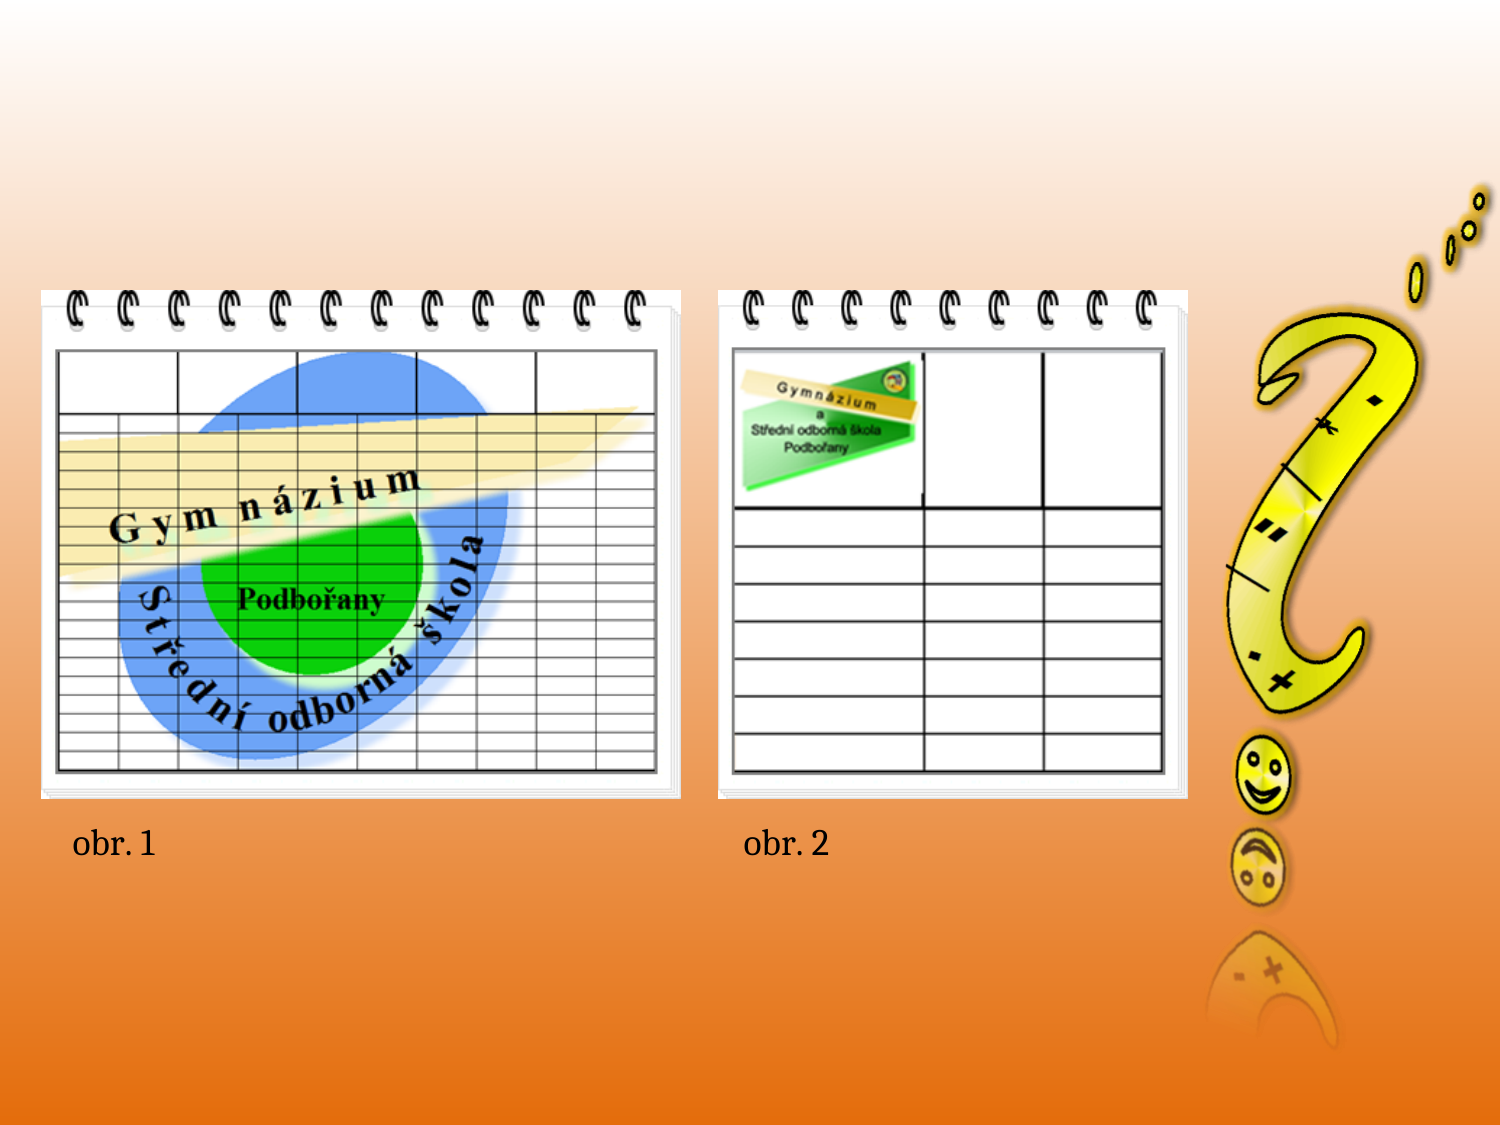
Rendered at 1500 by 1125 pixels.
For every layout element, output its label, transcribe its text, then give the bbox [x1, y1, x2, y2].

text_box obr. 2 [728, 810, 853, 872]
picture [718, 160, 1500, 1125]
picture [41, 290, 681, 799]
text_box obr. 1 [57, 810, 178, 872]
